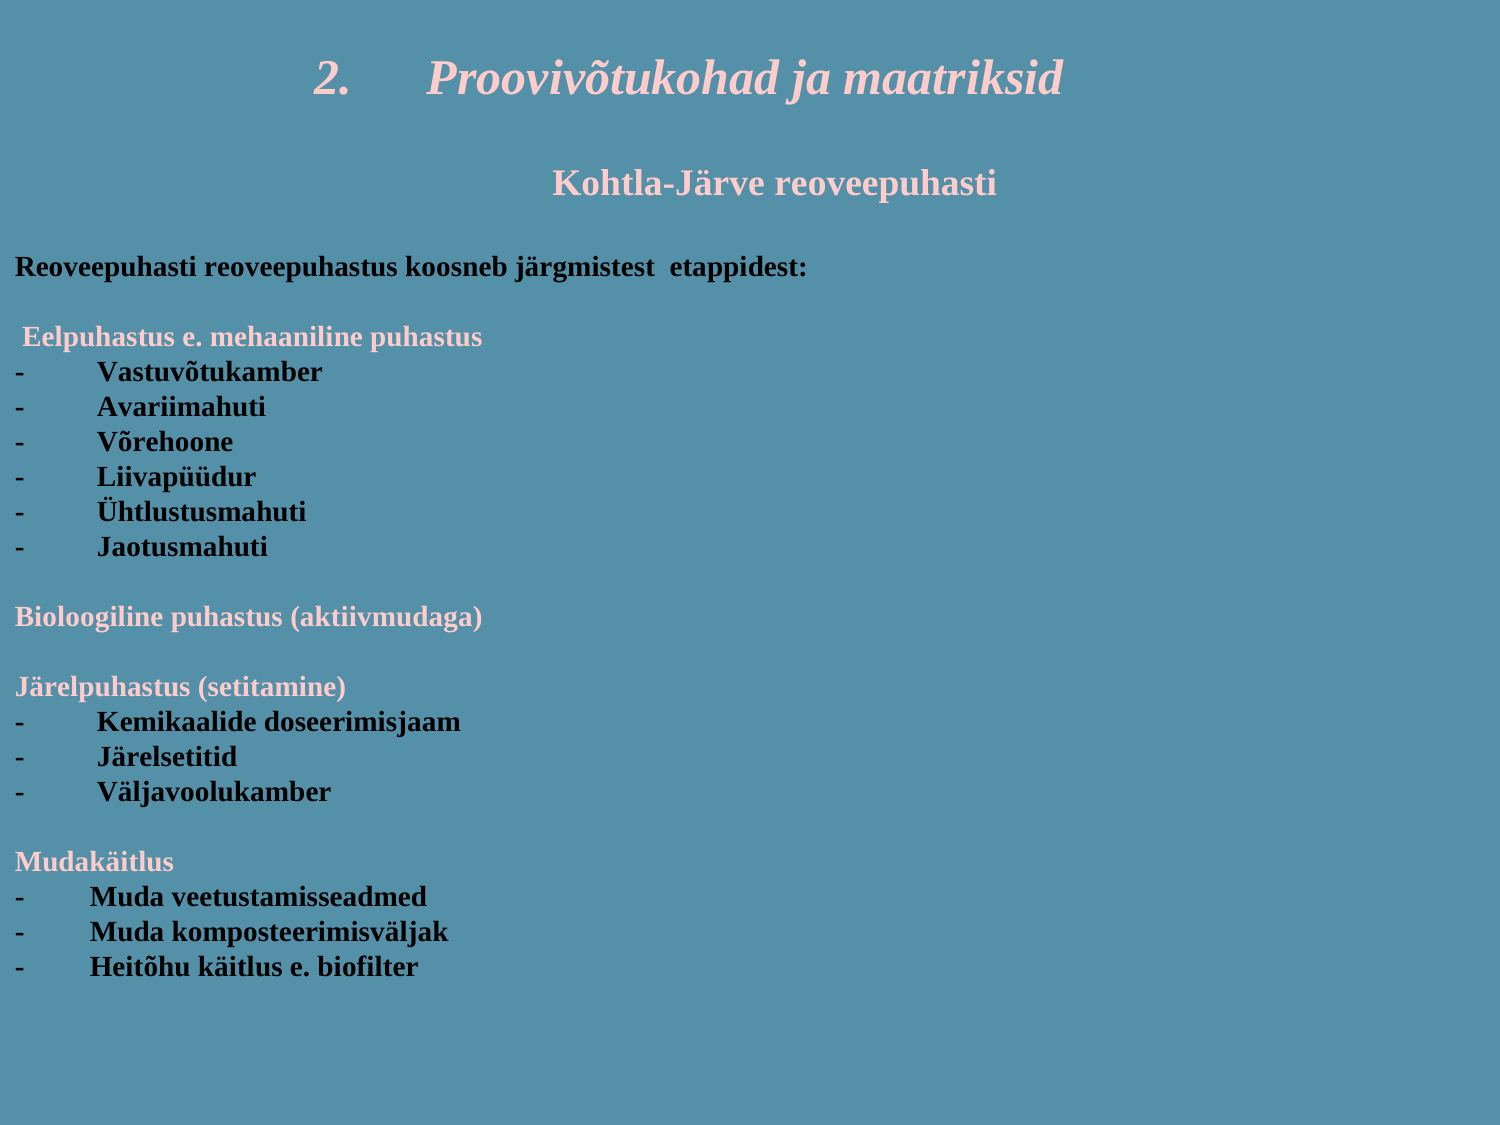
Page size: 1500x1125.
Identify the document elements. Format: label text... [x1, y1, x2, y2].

text_box 2. Proovivõtukohad ja maatriksid [287, 24, 1092, 113]
text_box Kohtla-Järve reoveepuhasti Reoveepuhasti reoveepuhastus koosneb järgmistest etappidest: Eelpuhastus e. mehaaniline puhastus - Vastuvõtukamber - Avariimahuti - Võrehoone - Liivapüüdur - Ühtlustusmahuti - Jaotusmahuti Bioloogiline puhastus (aktiivmudaga) Järelpuhastus (setitamine) - Kemikaalide doseerimisjaam - Järelsetitid - Väljavoolukamber Mudakäitlus - Muda veetustamisseadmed - Muda komposteerimisväljak - Heitõhu käitlus e. biofilter [0, 149, 1500, 990]
